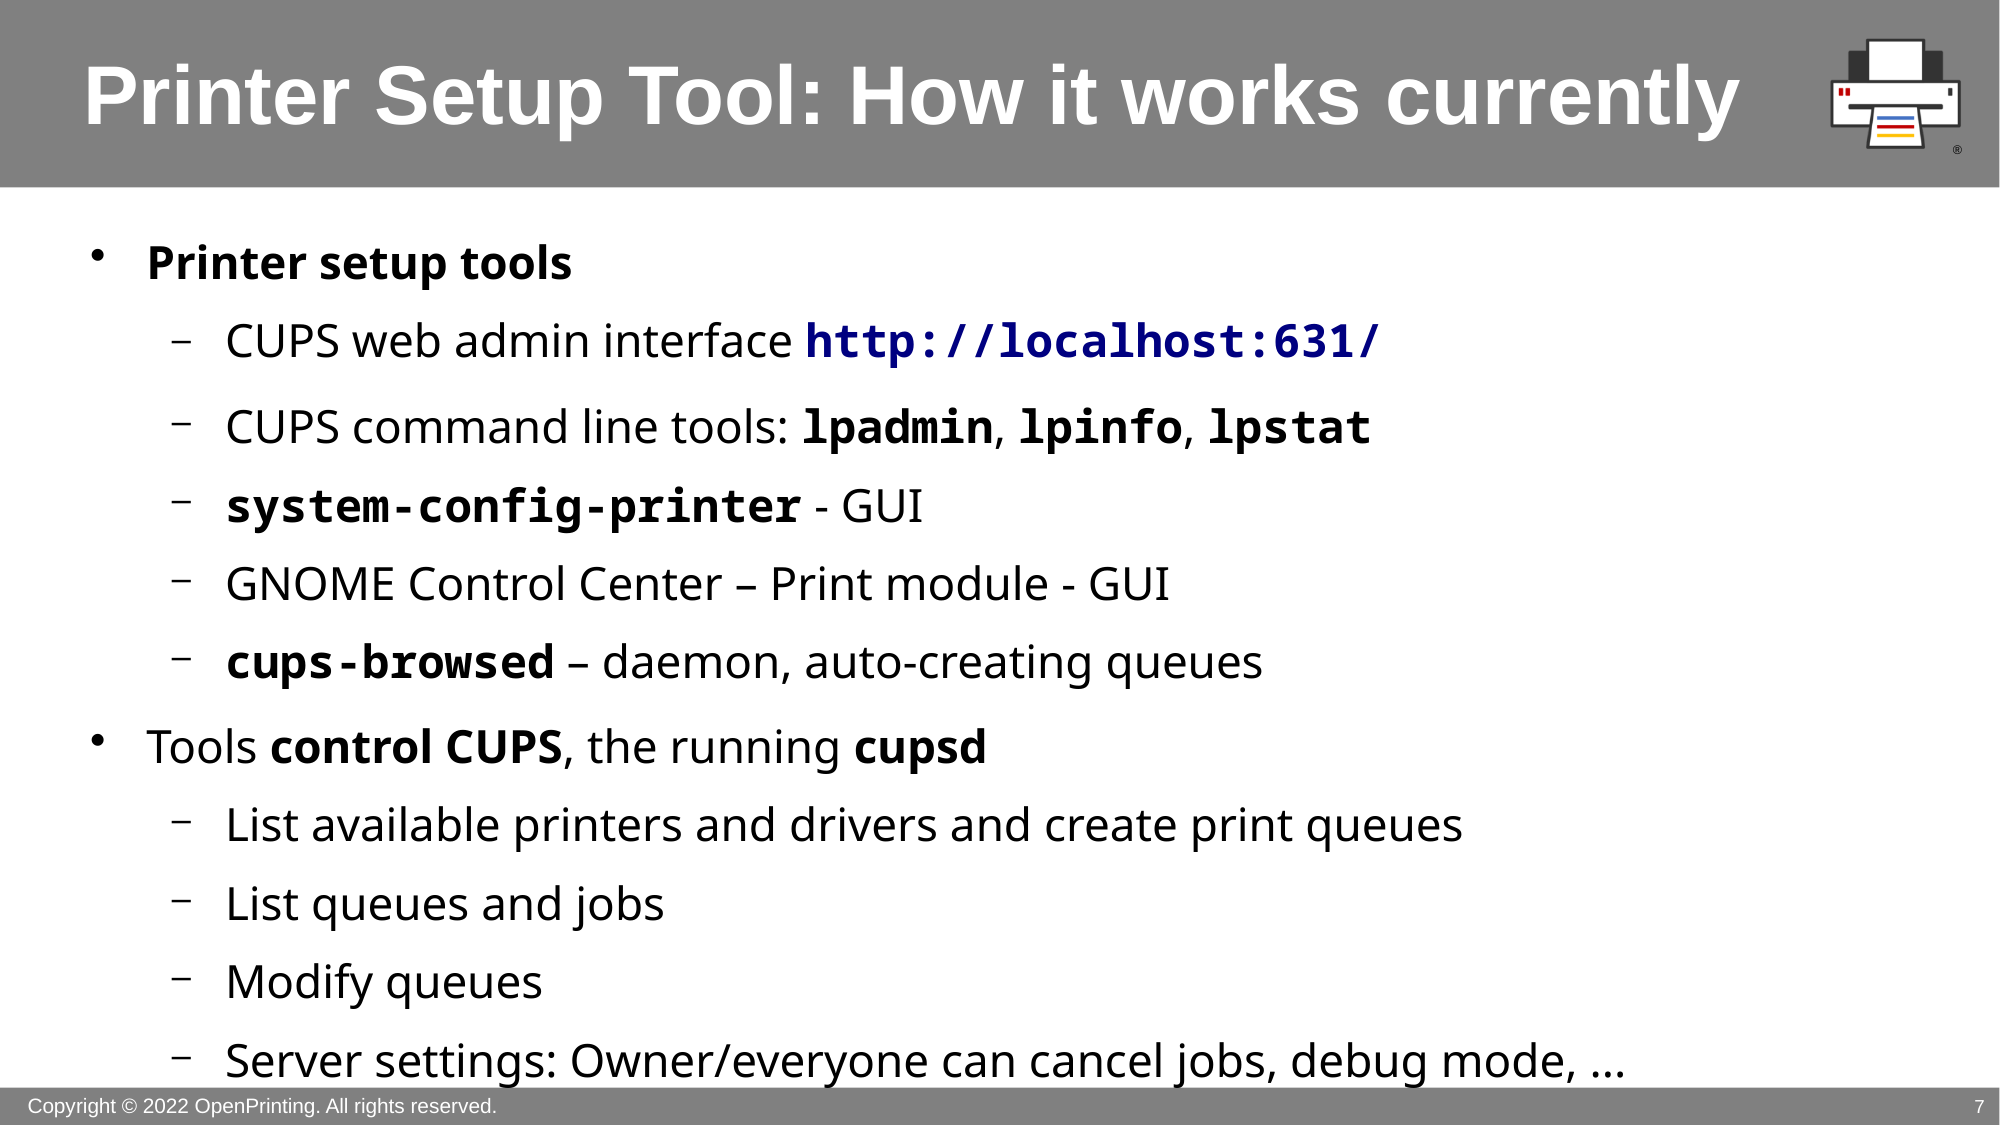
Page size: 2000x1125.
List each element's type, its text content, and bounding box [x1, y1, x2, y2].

title Printer Setup Tool: How it works currently [75, 7, 1786, 175]
picture [1825, 33, 1966, 154]
list Printer setup tools CUPS web admin interface http://localhost:631/ CUPS command line tools: lpadmin, lpinfo, lpstat system-config-printer - GUI GNOME Control Center – Print module - GUI cups-browsed – daemon, auto-creating queues Tools control CUPS, the running cupsd List available printers and drivers and create print queues List queues and jobs Modify queues Server settings: Owner/everyone can cancel jobs, debug mode, ... [75, 224, 1936, 1067]
